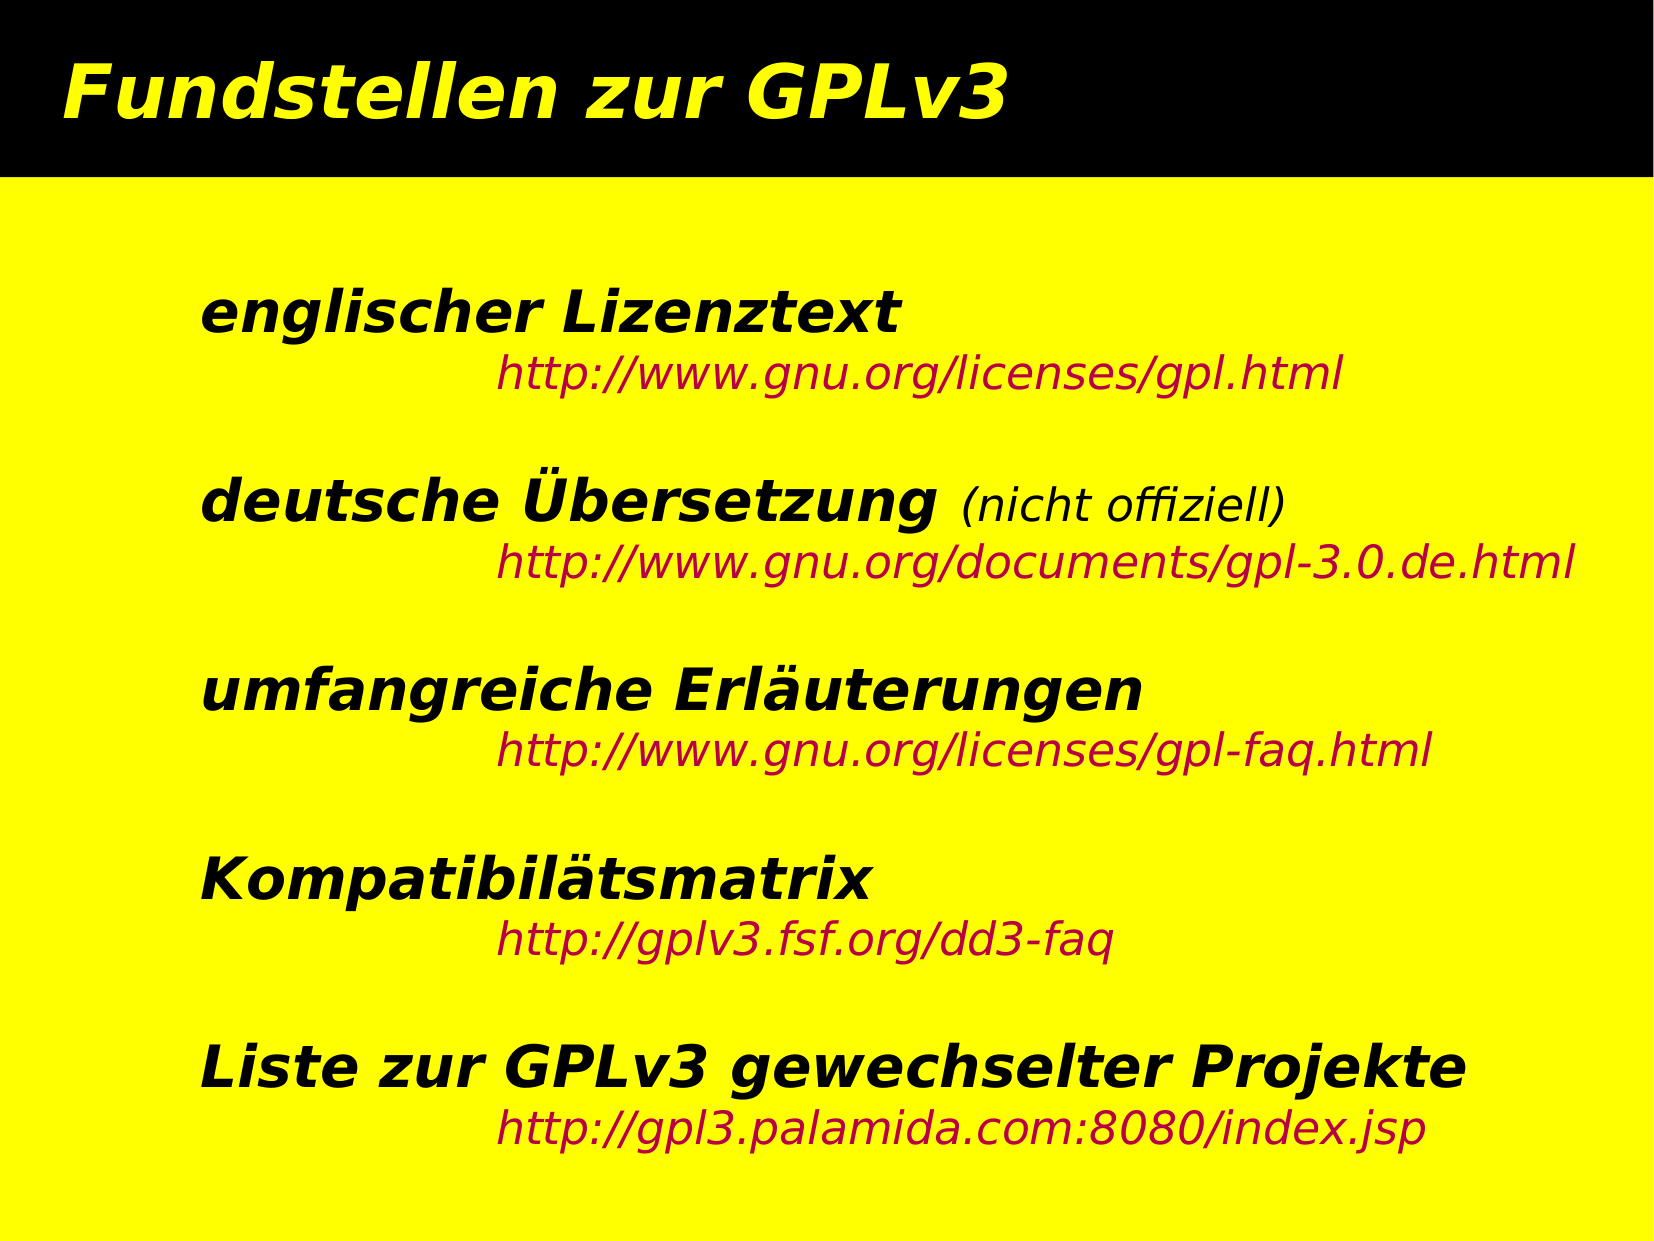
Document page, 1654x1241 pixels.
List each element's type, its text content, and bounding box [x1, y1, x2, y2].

text_box [0, 0, 1654, 1241]
text_box englischer Lizenztext http://www.gnu.org/licenses/gpl.html deutsche Übersetzung (nicht offiziell) http://www.gnu.org/documents/gpl-3.0.de.html umfangreiche Erläuterungen http://www.gnu.org/licenses/gpl-faq.html Kompatibilätsmatrix http://gplv3.fsf.org/dd3-faq Liste zur GPLv3 gewechselter Projekte http://gpl3.palamida.com:8080/index.jsp [112, 271, 1569, 1163]
text_box Fundstellen zur GPLv3 [47, 41, 1010, 144]
